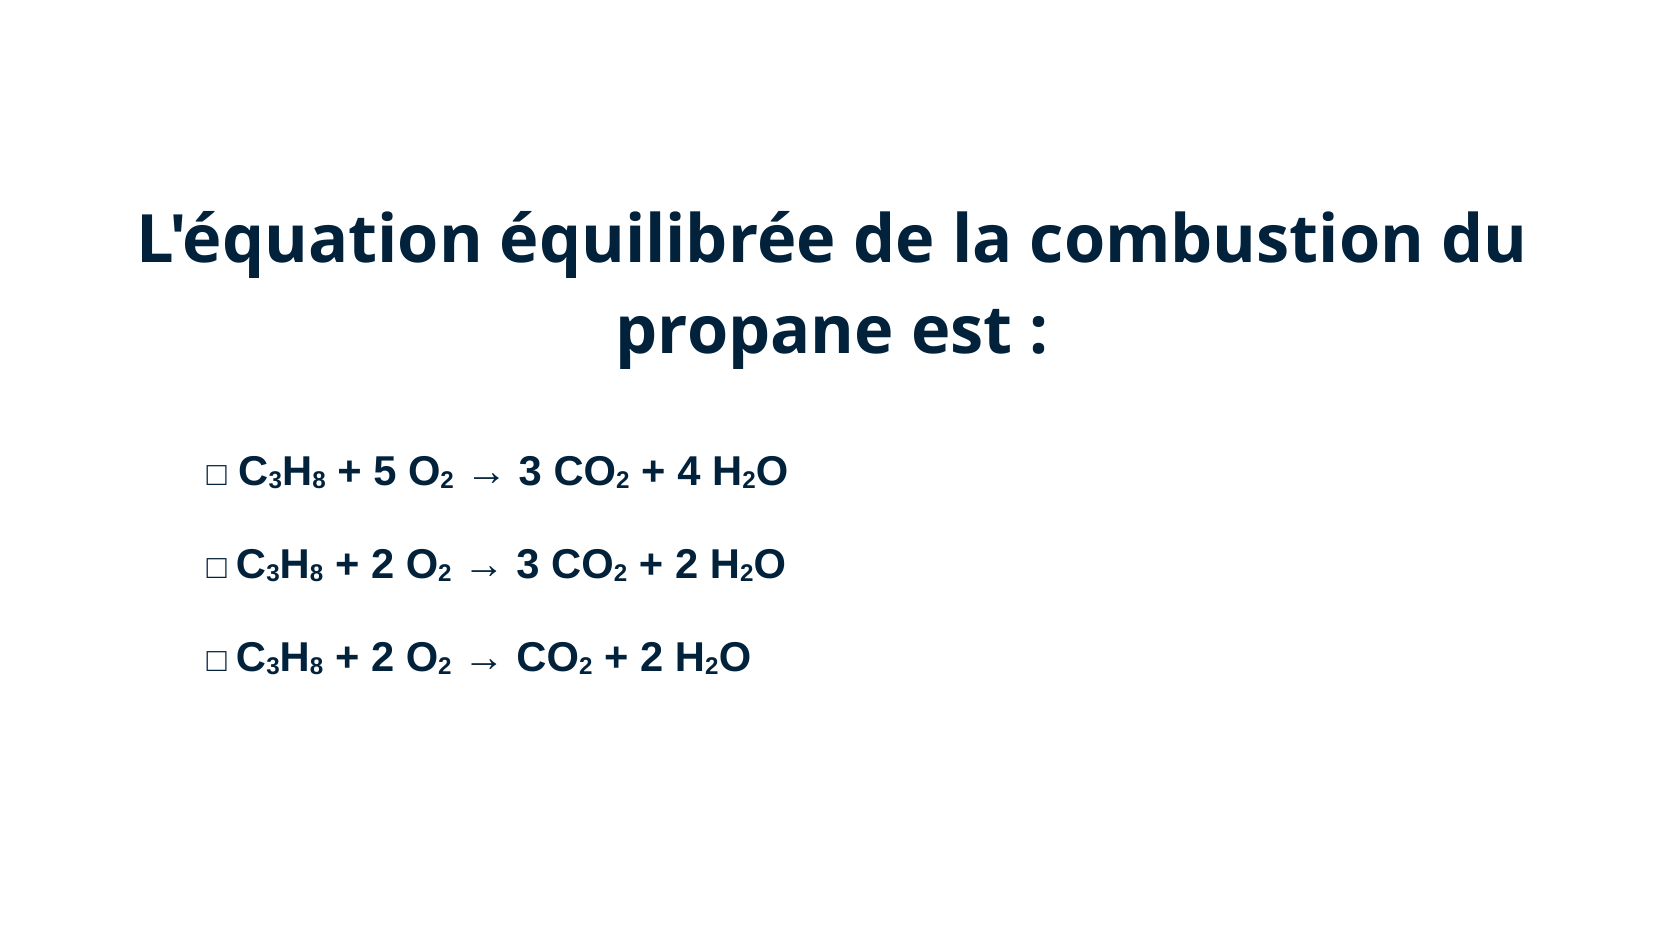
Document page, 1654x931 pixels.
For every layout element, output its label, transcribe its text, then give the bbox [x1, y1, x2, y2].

subtitle L'équation équilibrée de la combustion du propane est : □ C3H8 + 5 O2 → 3 CO2 + 4 H2O □ C3H8 + 2 O2 → 3 CO2 + 2 H2O □ C3H8 + 2 O2 → CO2 + 2 H2O [88, 15, 1577, 857]
